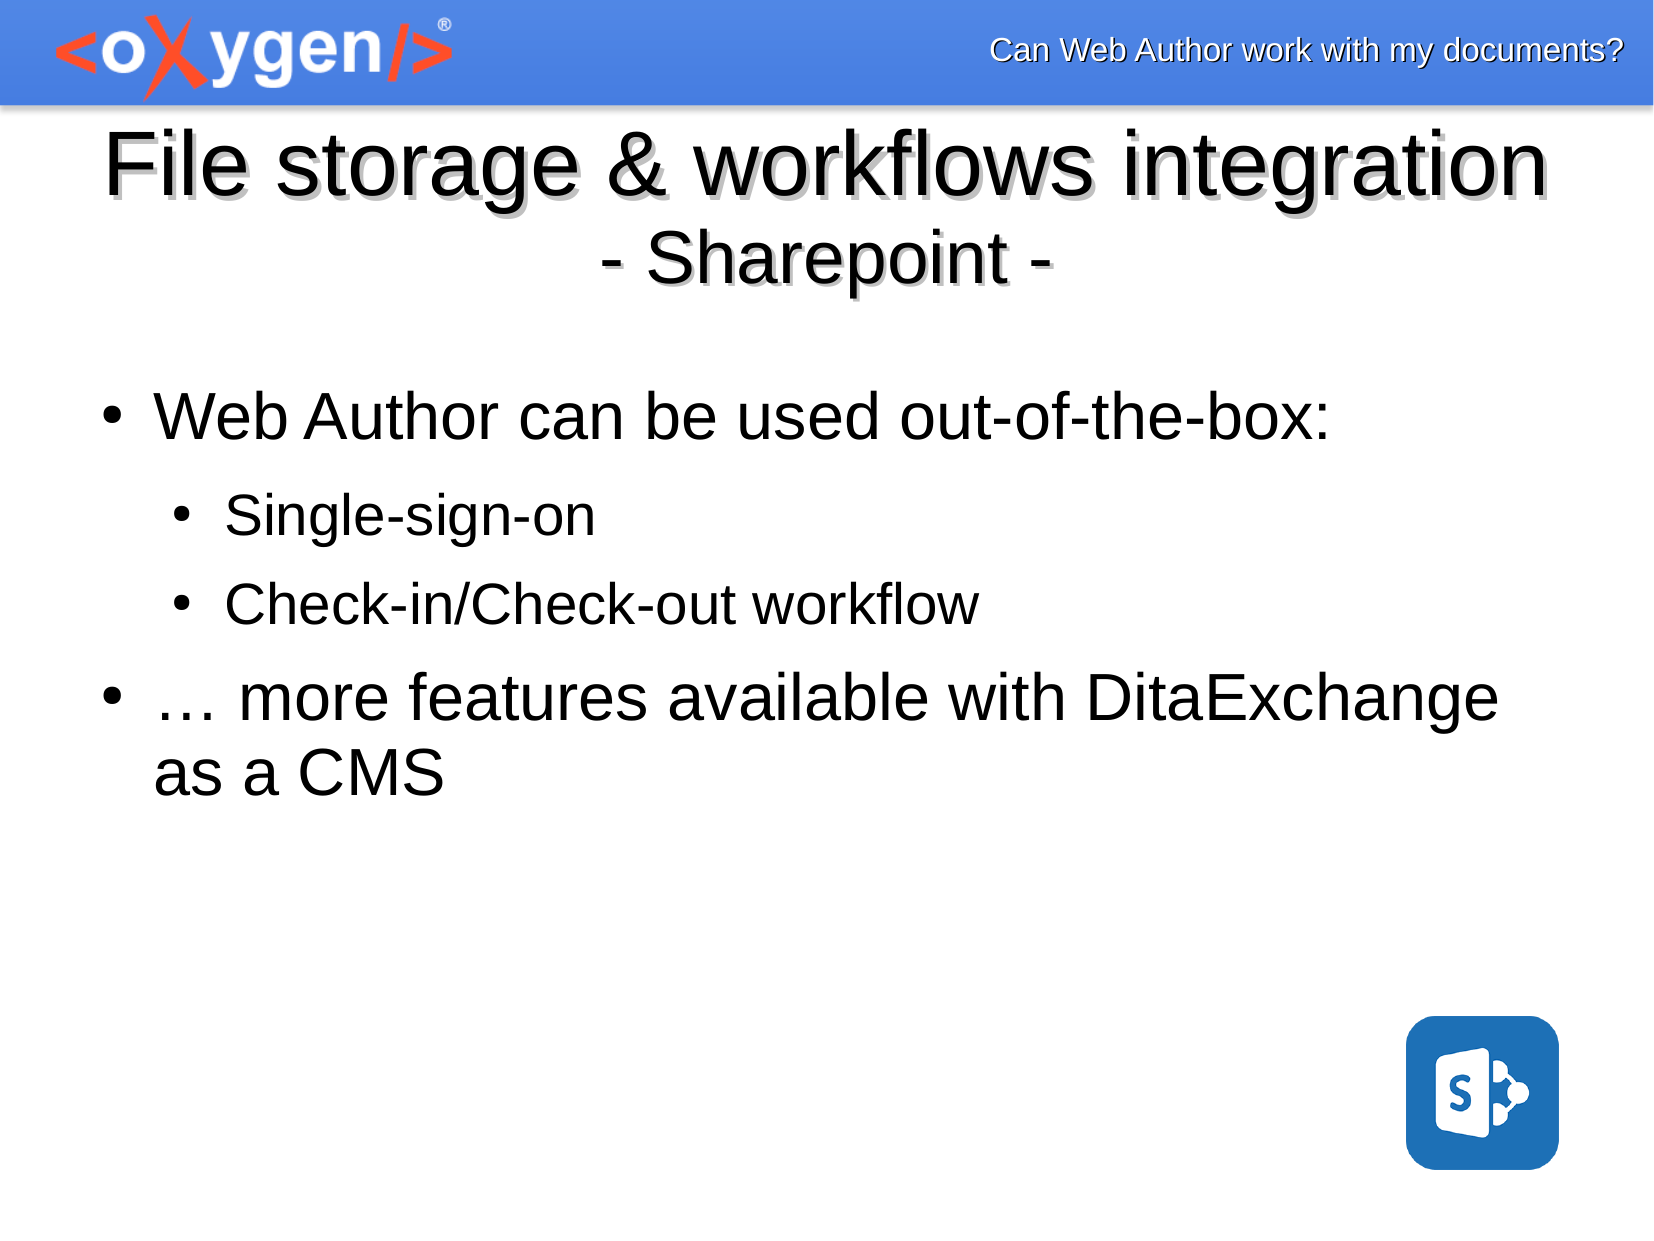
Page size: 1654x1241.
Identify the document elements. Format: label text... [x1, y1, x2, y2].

list Web Author can be used out-of-the-box: Single-sign-on Check-in/Check-out workflow … more features available with DitaExchange as a CMS [82, 378, 1571, 1099]
title File storage & workflows integration - Sharepoint - [82, 102, 1571, 310]
picture [1393, 1003, 1571, 1182]
picture [0, 0, 1654, 119]
